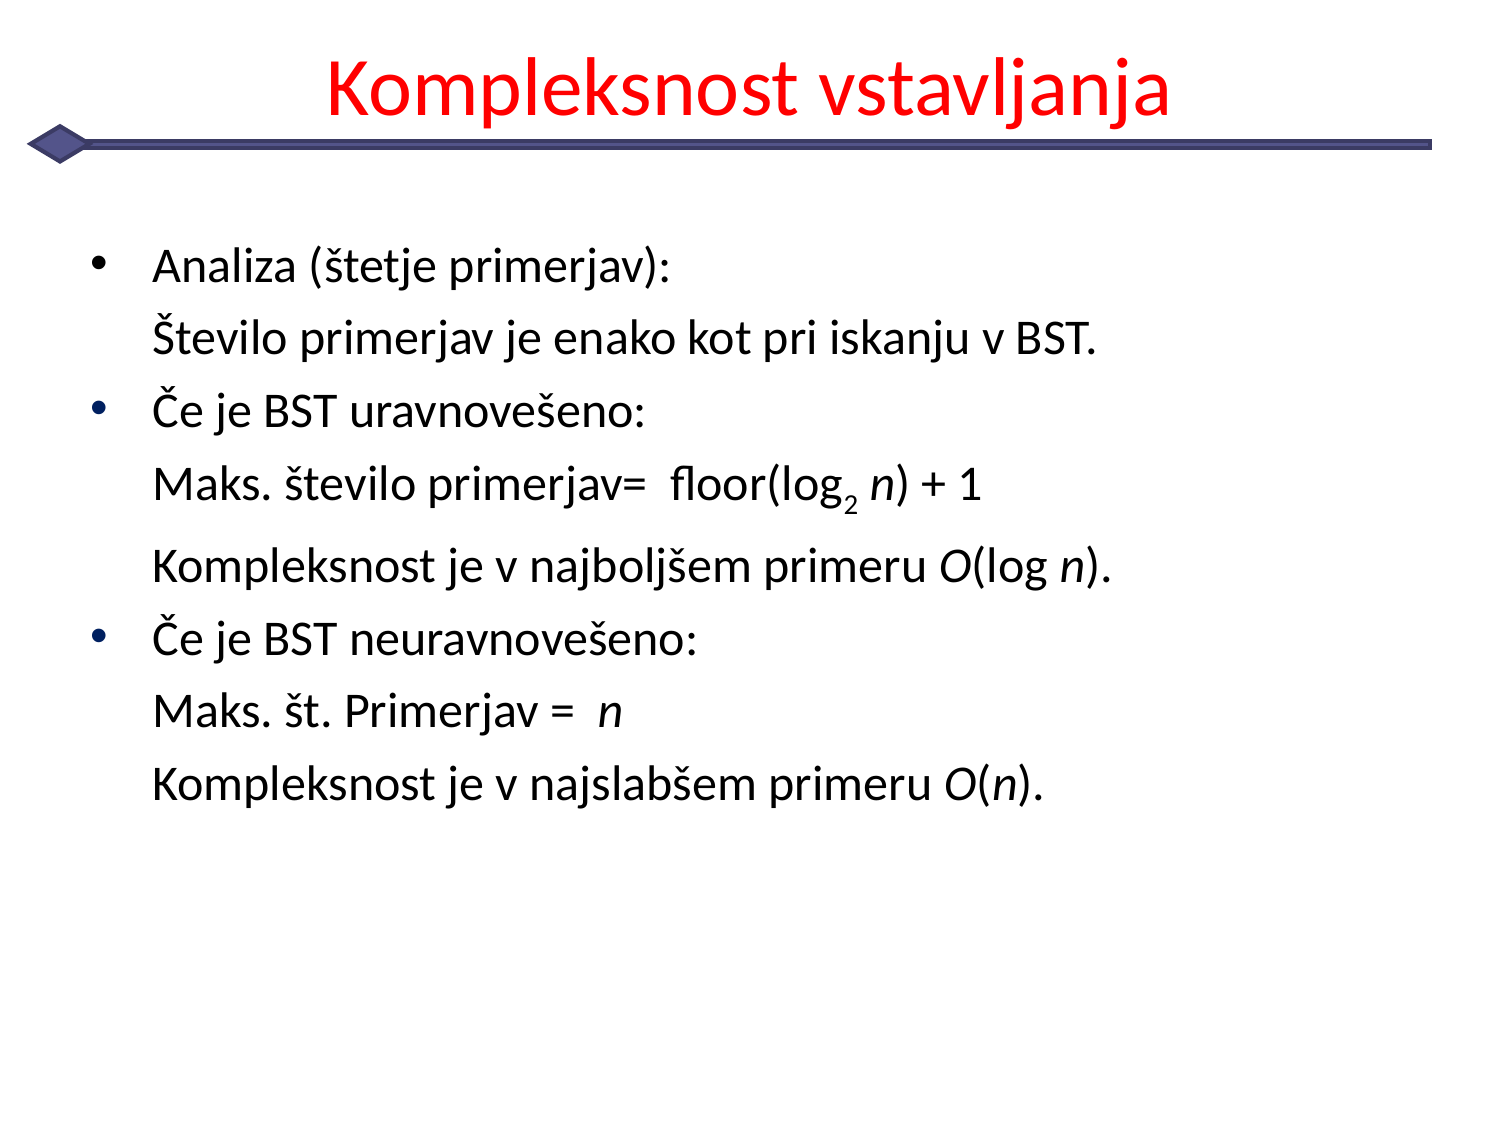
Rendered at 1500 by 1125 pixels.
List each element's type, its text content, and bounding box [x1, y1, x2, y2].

list Analiza (štetje primerjav): Število primerjav je enako kot pri iskanju v BST. Če je BST uravnovešeno: Maks. število primerjav= floor(log2 n) + 1 Kompleksnost je v najboljšem primeru O(log n). Če je BST neuravnovešeno: Maks. št. Primerjav = n Kompleksnost je v najslabšem primeru O(n). [75, 224, 1351, 988]
title Kompleksnost vstavljanja [75, 23, 1426, 141]
